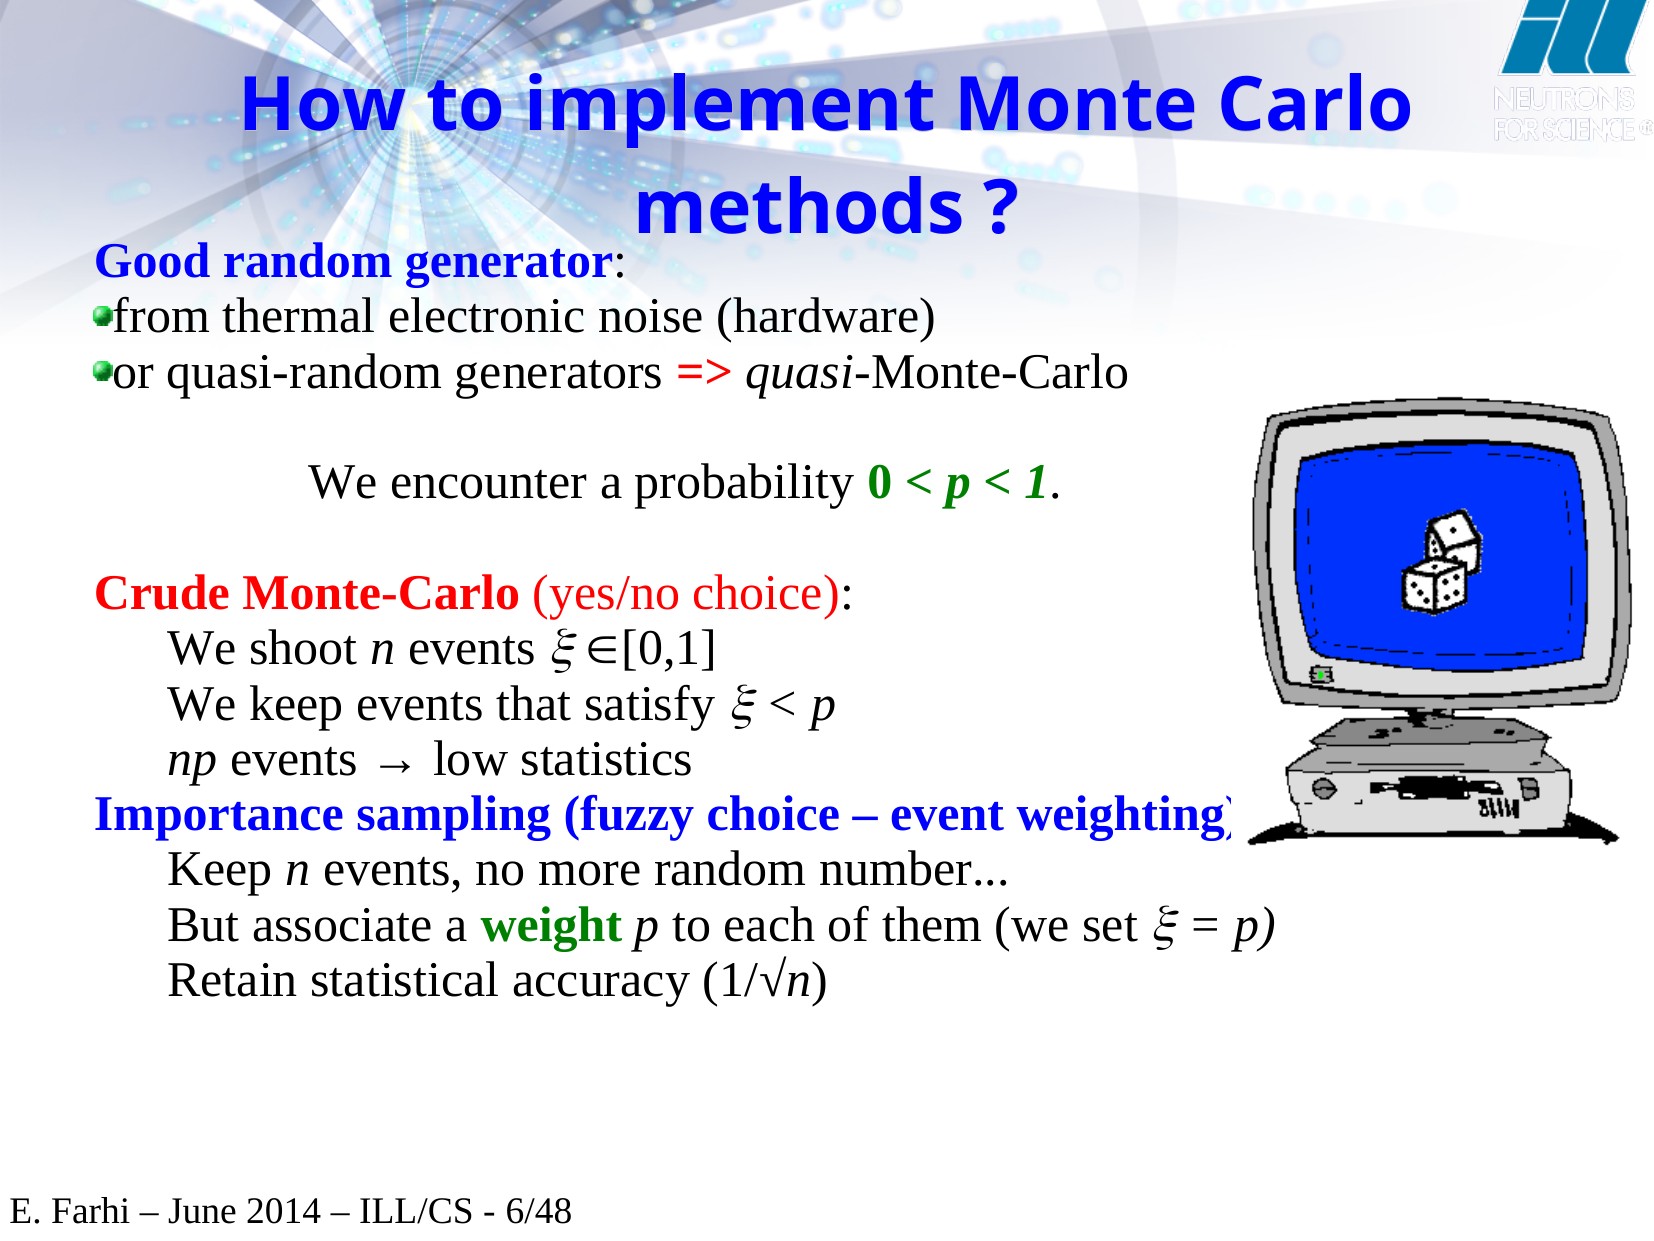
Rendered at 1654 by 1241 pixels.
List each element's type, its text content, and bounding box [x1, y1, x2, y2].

picture [1231, 388, 1654, 864]
text_box Good random generator: from thermal electronic noise (hardware) or quasi-random generators => quasi-Monte-Carlo We encounter a probability 0 < p < 1. Crude Monte-Carlo (yes/no choice): We shoot n events x [0,1] We keep events that satisfy x < p np events → low statistics Importance sampling (fuzzy choice – event weighting): Keep n events, no more random number... But associate a weight p to each of them (we set x = p) Retain statistical accuracy (1/√n) [93, 233, 1432, 1182]
picture [1432, 0, 1654, 355]
picture [0, 0, 1569, 355]
title How to implement Monte Carlo methods ? [82, 49, 1571, 257]
